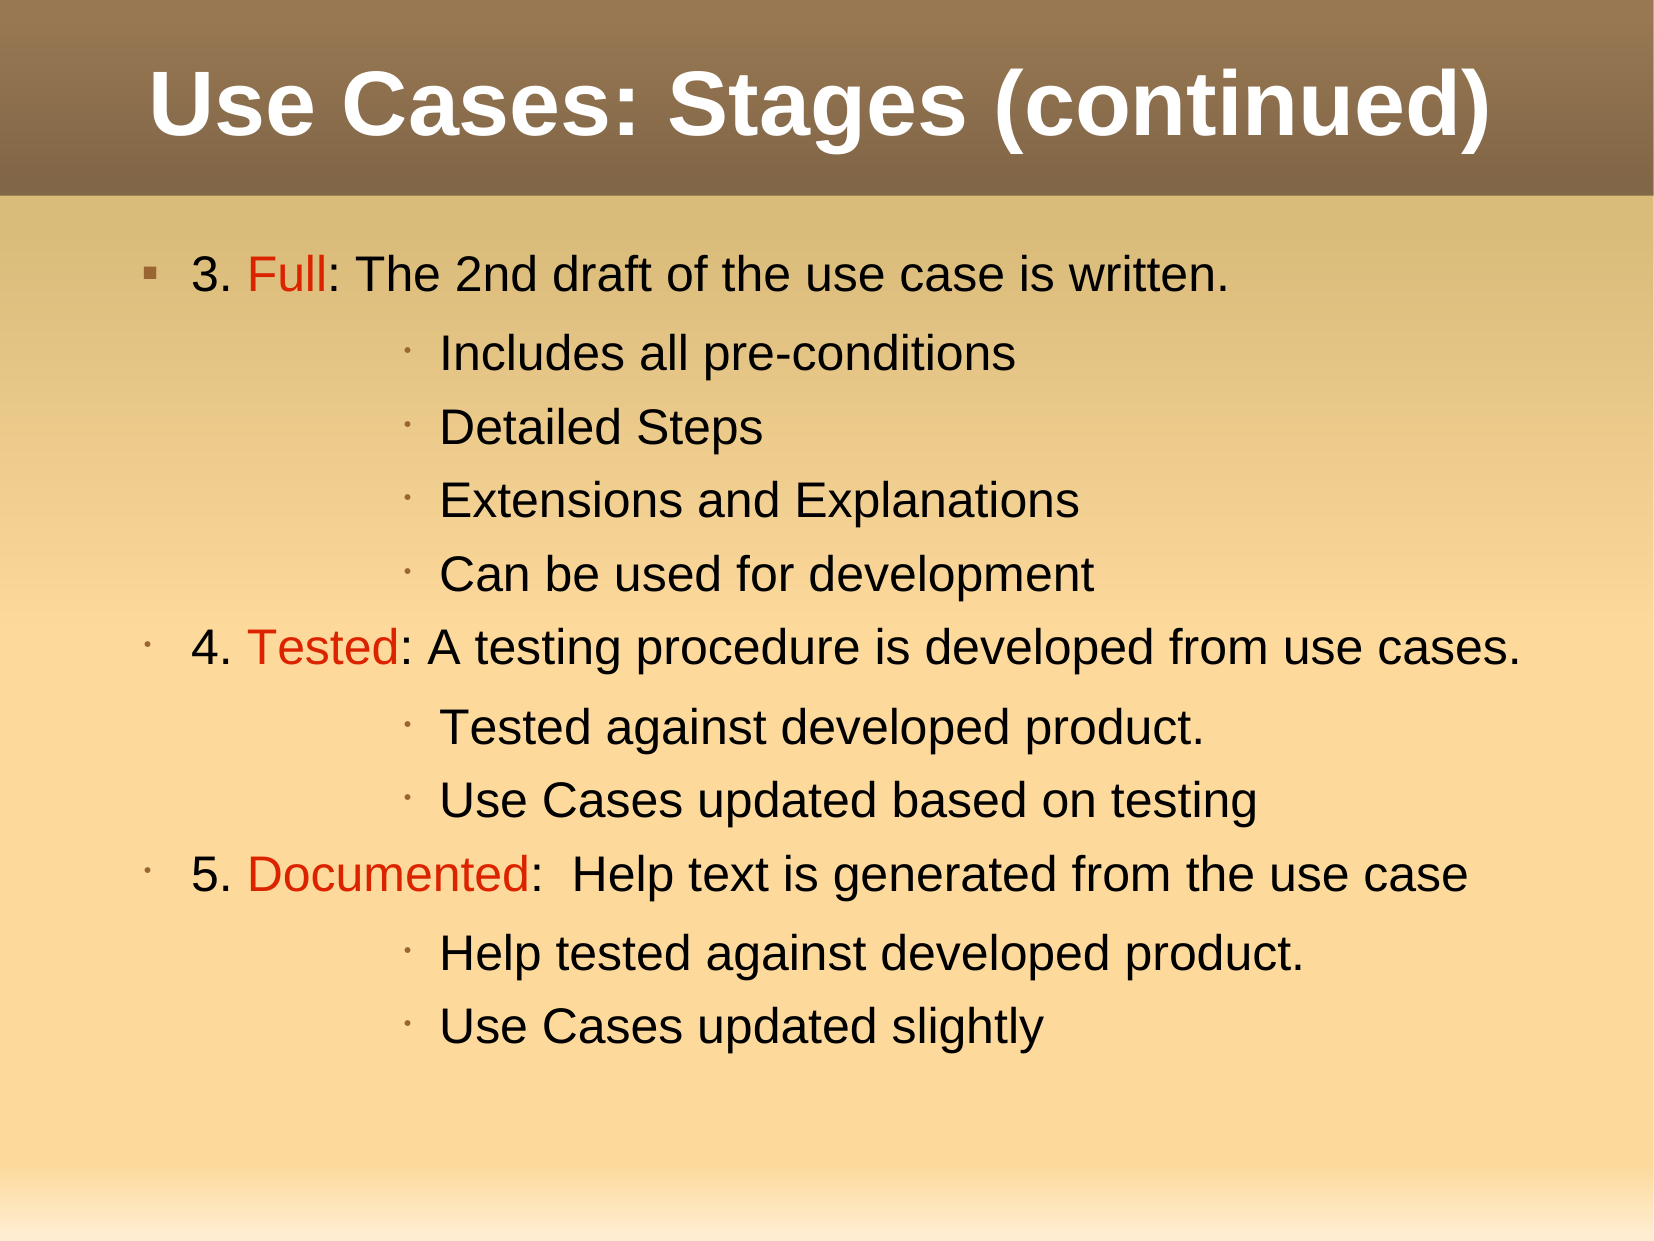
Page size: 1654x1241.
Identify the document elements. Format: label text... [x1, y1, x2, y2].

list 3. Full: The 2nd draft of the use case is written. Includes all pre-conditions Detailed Steps Extensions and Explanations Can be used for development 4. Tested: A testing procedure is developed from use cases. Tested against developed product. Use Cases updated based on testing 5. Documented: Help text is generated from the use case Help tested against developed product. Use Cases updated slightly [49, 246, 1538, 1241]
picture [0, 0, 1654, 1241]
title Use Cases: Stages (continued) [76, 7, 1565, 200]
